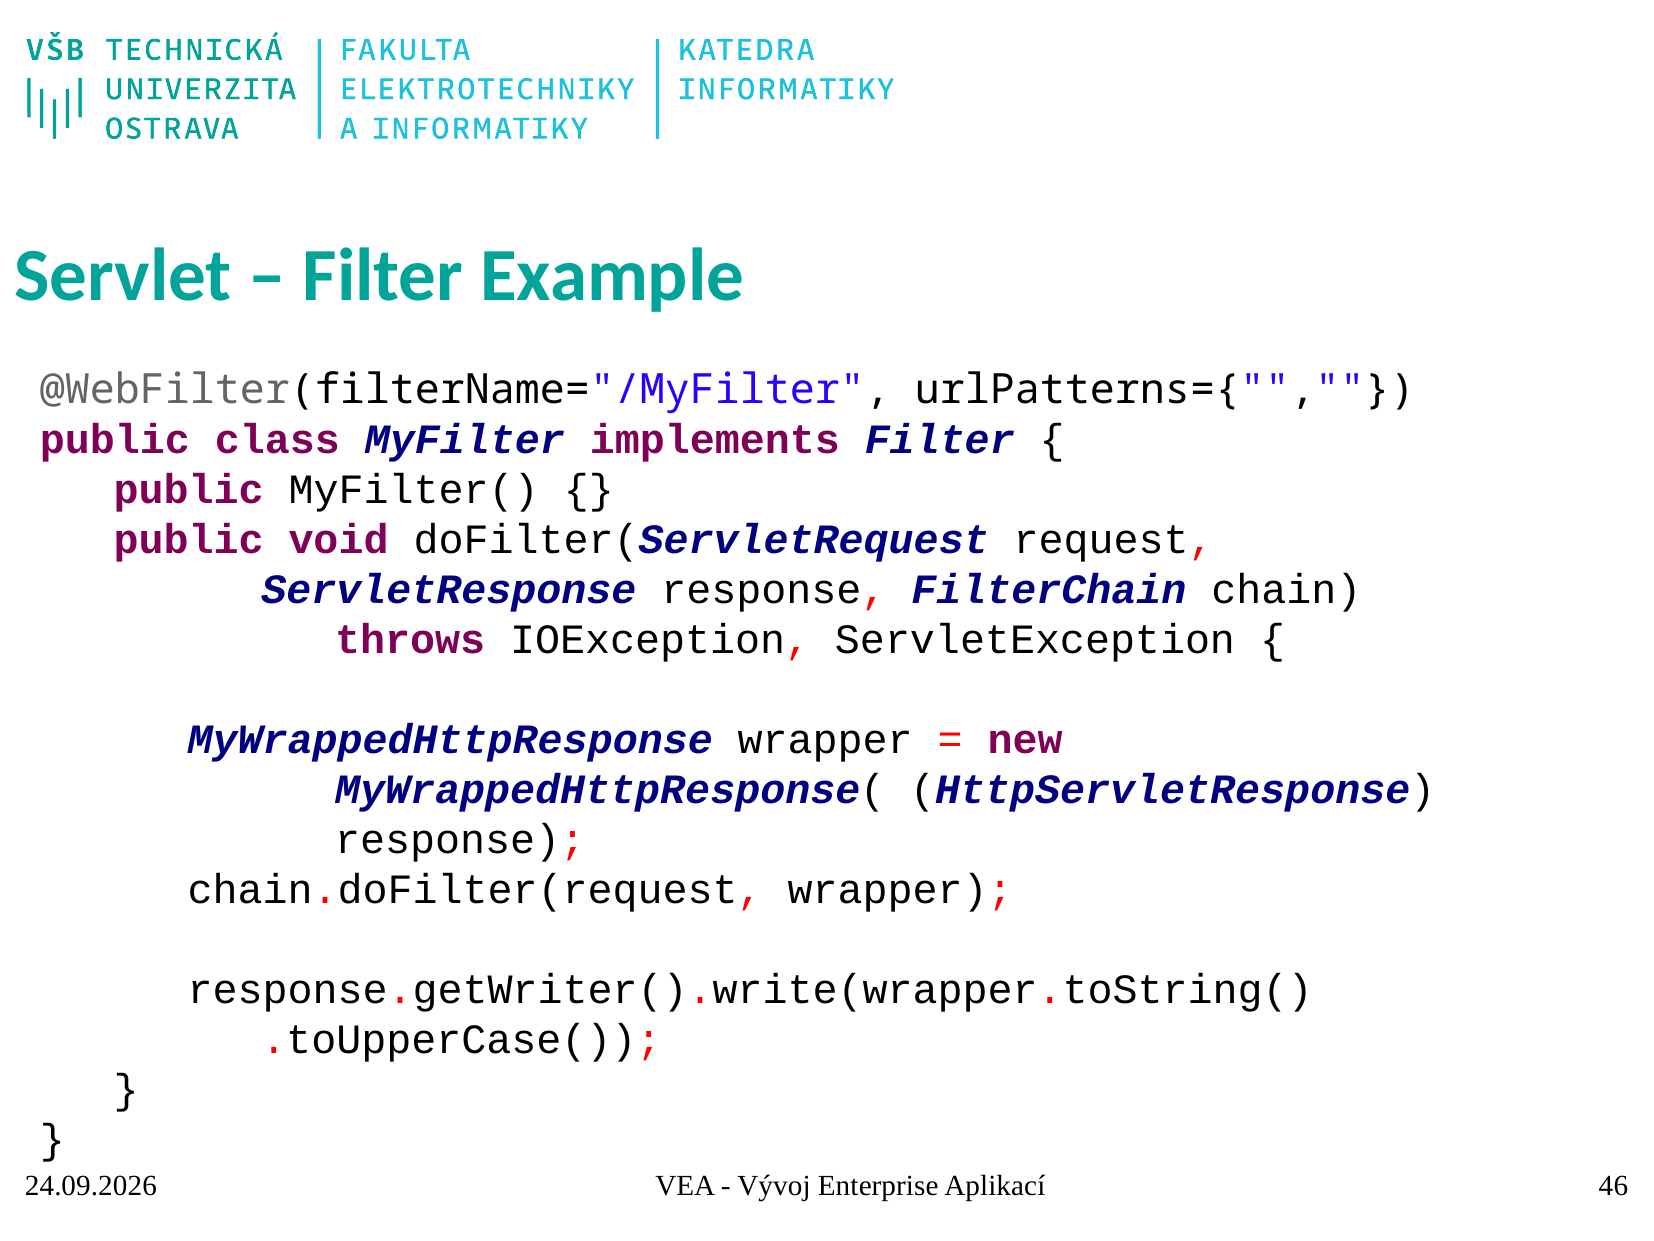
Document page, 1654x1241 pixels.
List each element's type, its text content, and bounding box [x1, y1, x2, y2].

title Servlet – Filter Example [14, 165, 1619, 319]
list @WebFilter(filterName="/MyFilter", urlPatterns={"",""}) public class MyFilter implements Filter { public MyFilter() {} public void doFilter(ServletRequest request, ServletResponse response, FilterChain chain) throws IOException, ServletException { MyWrappedHttpResponse wrapper = new MyWrappedHttpResponse( (HttpServletResponse) response); chain.doFilter(request, wrapper); response.getWriter().write(wrapper.toString() .toUpperCase()); } } [24, 354, 1629, 1146]
picture [26, 31, 894, 139]
